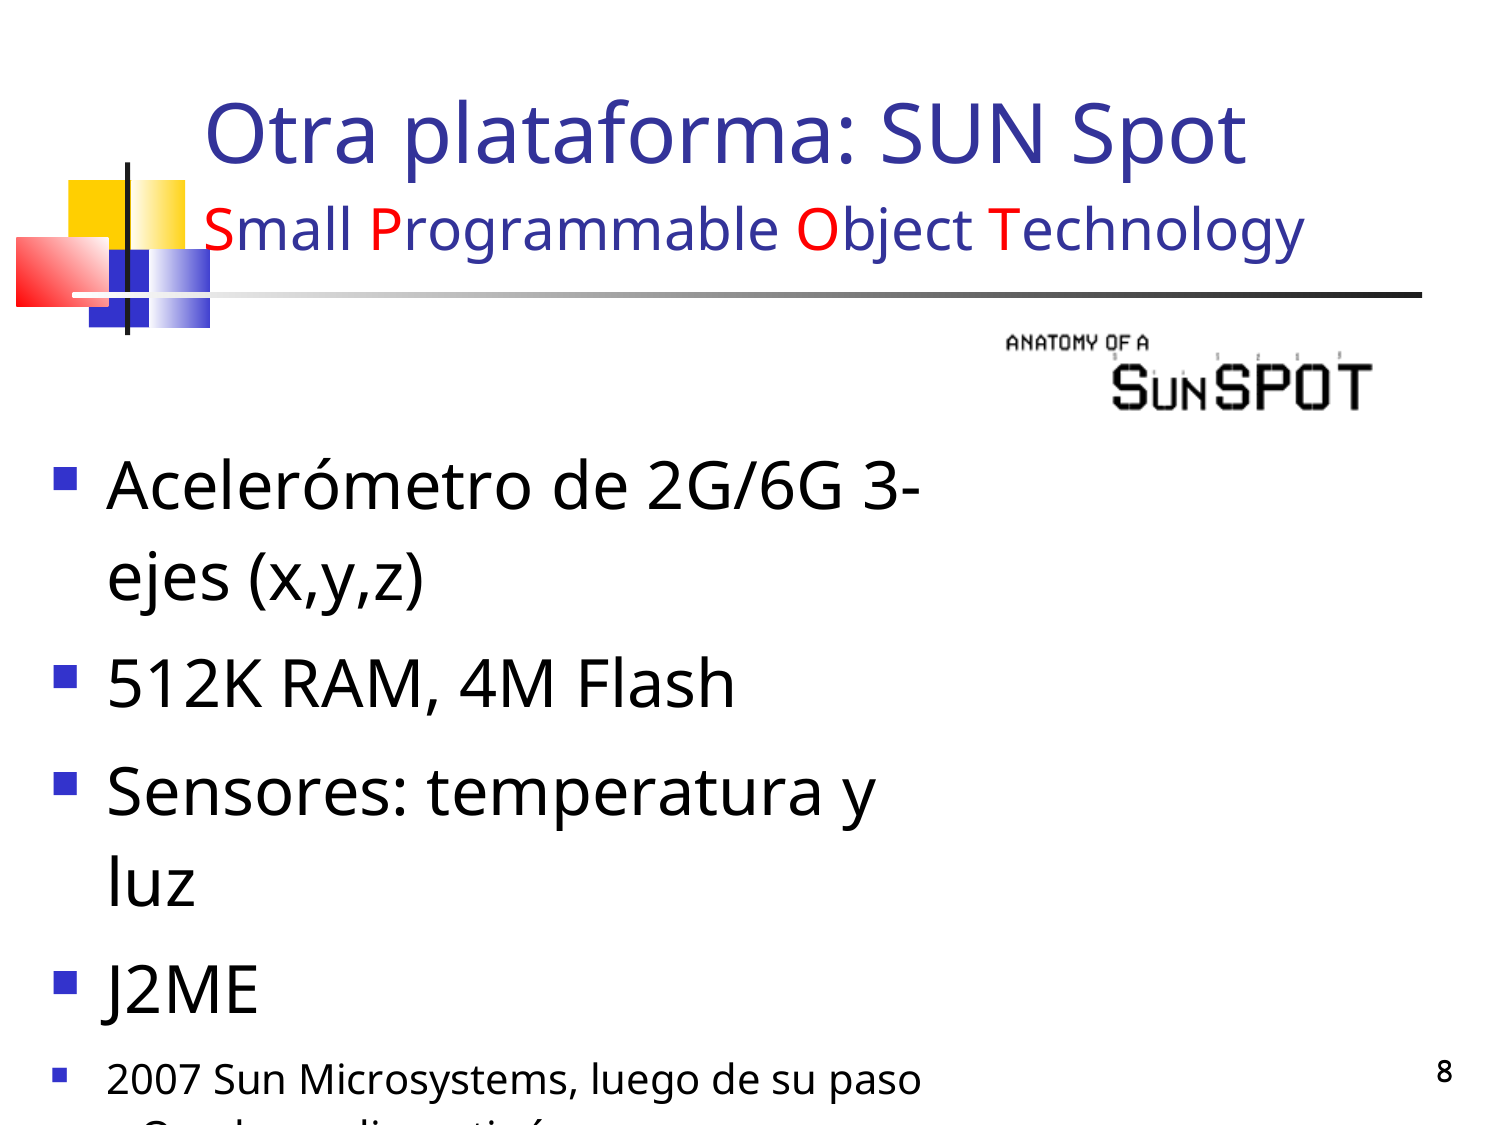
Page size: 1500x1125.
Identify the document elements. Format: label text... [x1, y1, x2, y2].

title Otra plataforma: SUN Spot Small Programmable Object Technology [188, 35, 1402, 276]
list Acelerómetro de 2G/6G 3-ejes (x,y,z) 512K RAM, 4M Flash Sensores: temperatura y luz J2ME 2007 Sun Microsystems, luego de su paso a Oracle, se discontinúa [35, 430, 971, 1077]
picture [972, 317, 1448, 958]
text_box <number> [1155, 1024, 1468, 1100]
